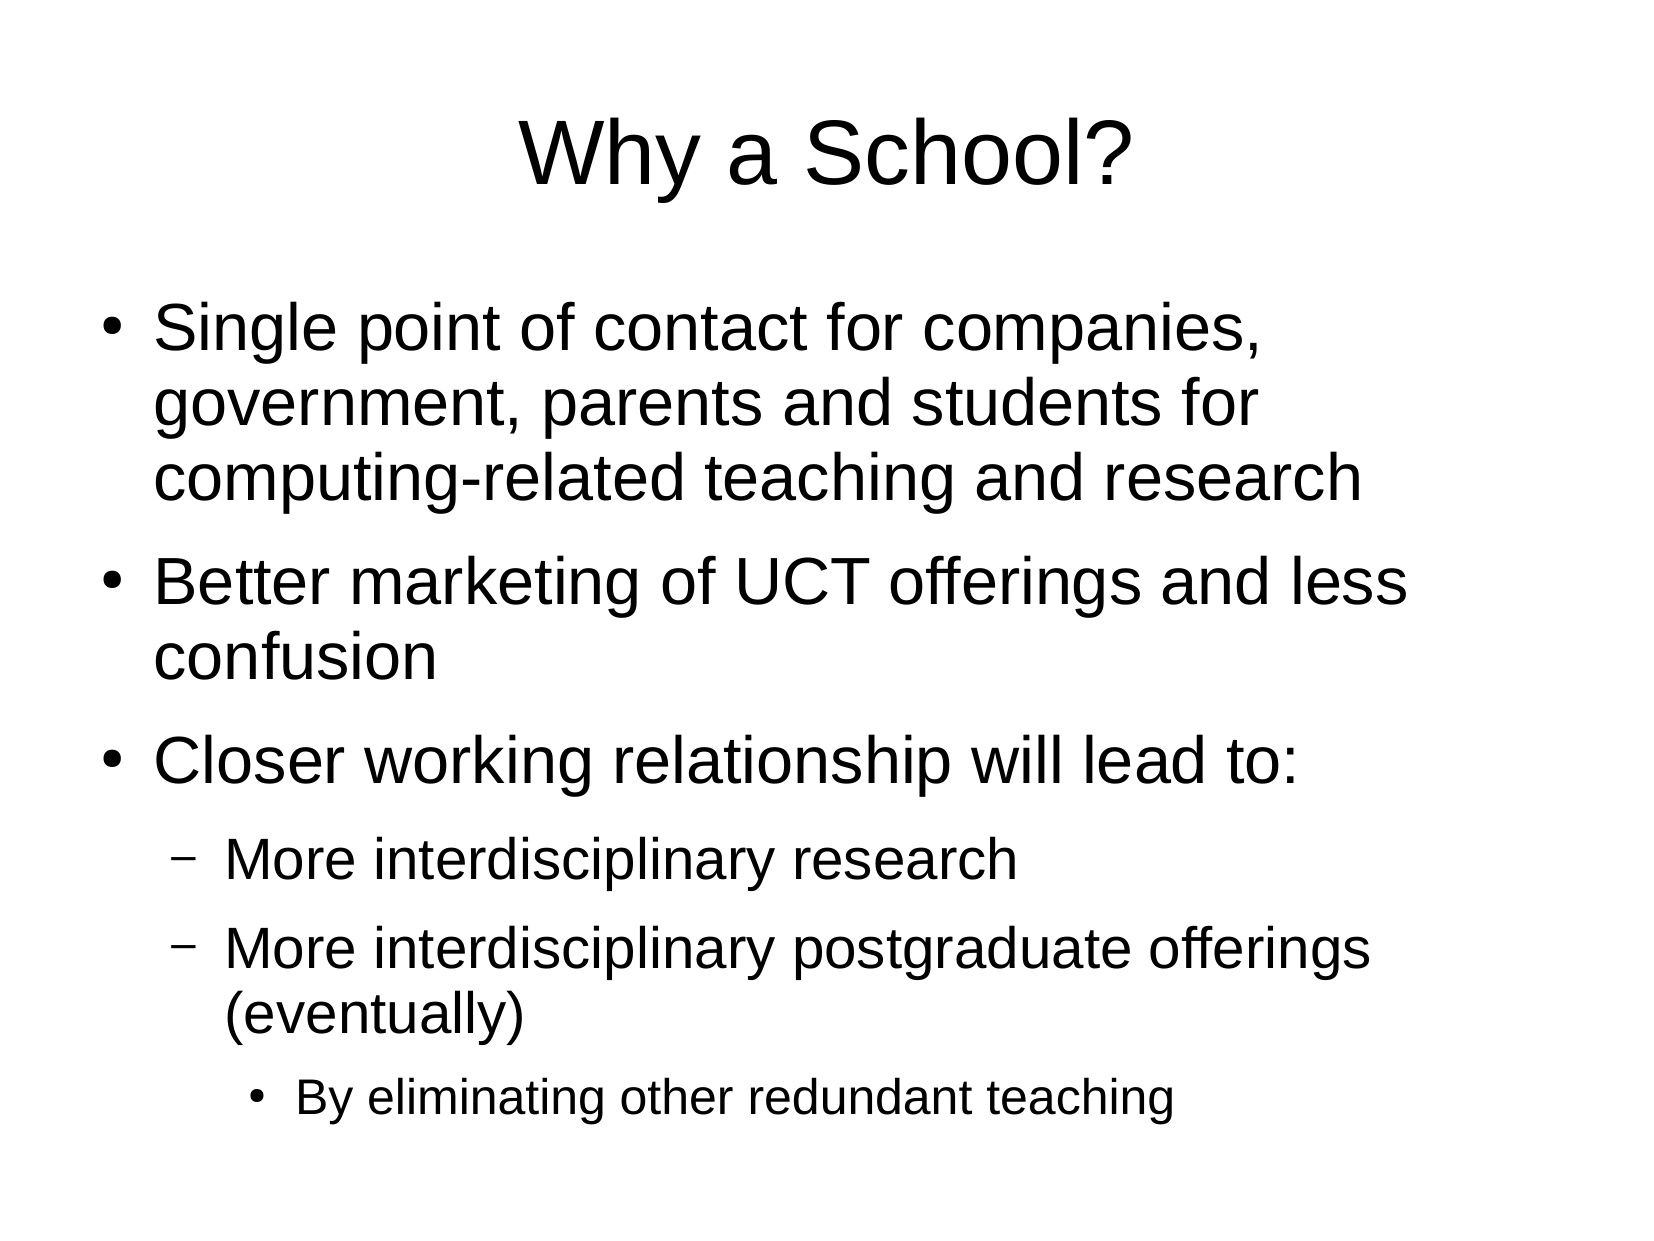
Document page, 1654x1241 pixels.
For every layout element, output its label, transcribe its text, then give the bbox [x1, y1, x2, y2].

list Single point of contact for companies, government, parents and students for computing-related teaching and research Better marketing of UCT offerings and less confusion Closer working relationship will lead to: More interdisciplinary research More interdisciplinary postgraduate offerings (eventually) By eliminating other redundant teaching [82, 290, 1571, 1124]
title Why a School? [82, 49, 1571, 257]
